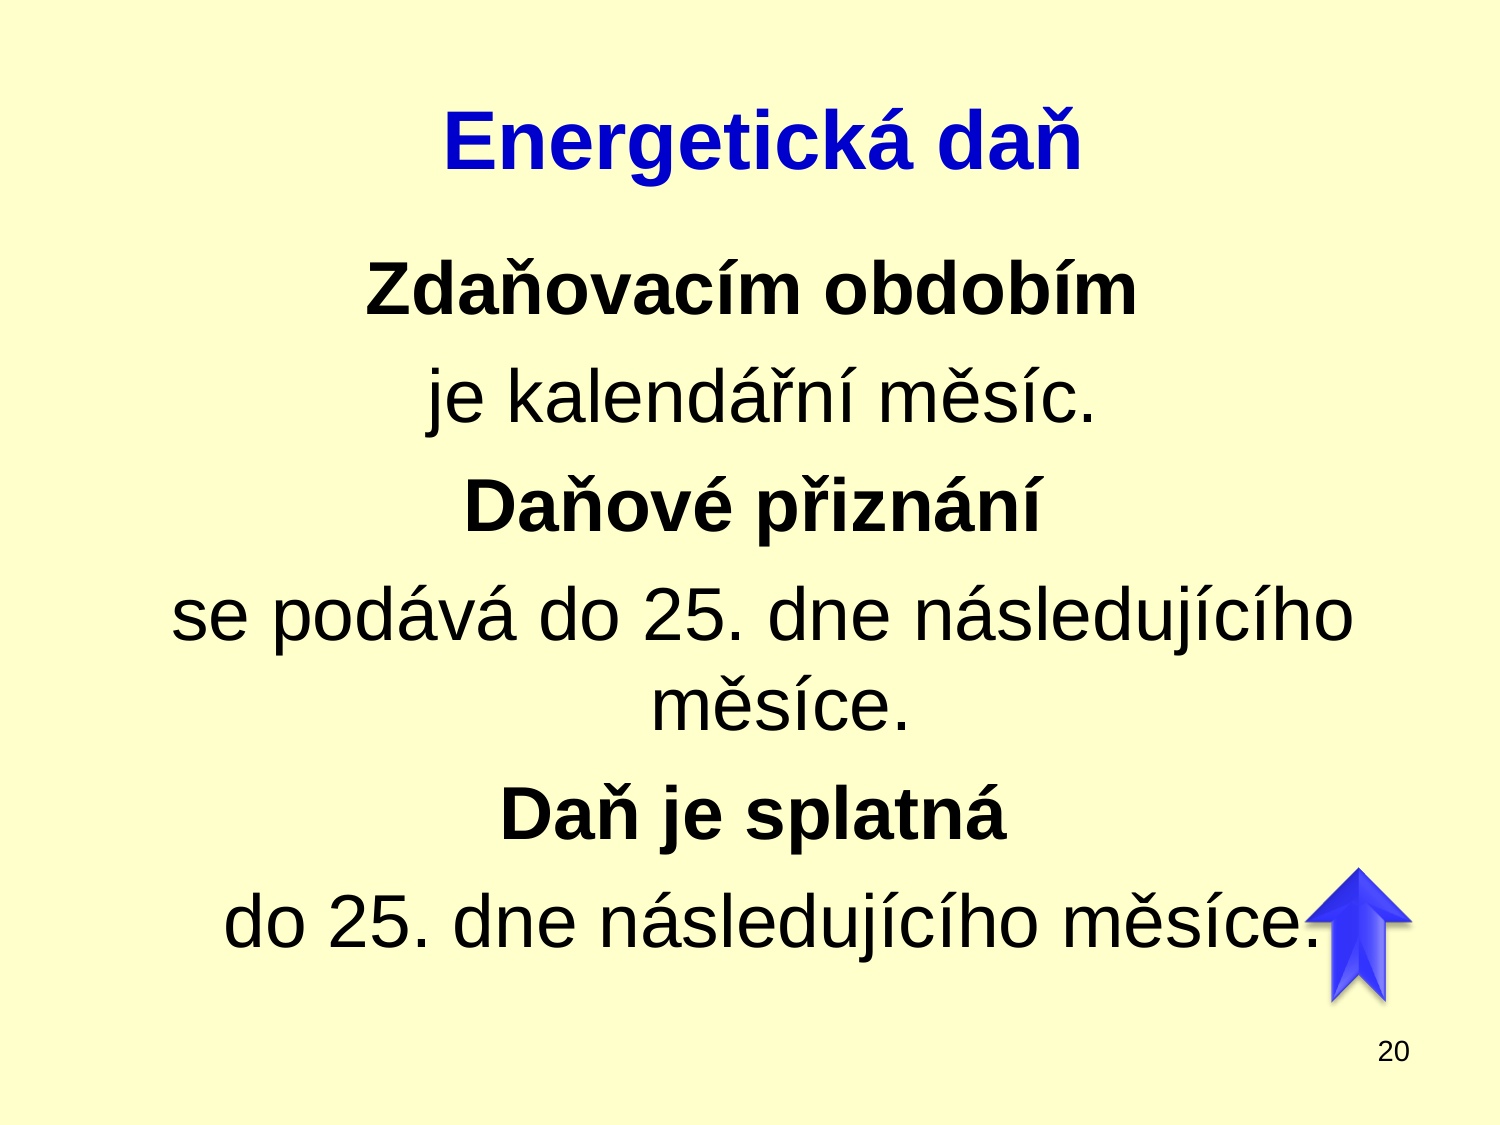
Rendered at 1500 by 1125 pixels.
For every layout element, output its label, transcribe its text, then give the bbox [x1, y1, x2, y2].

text_box <číslo> [1074, 1024, 1426, 1103]
list Zdaňovacím obdobím je kalendářní měsíc. Daňové přiznání se podává do 25. dne následujícího měsíce. Daň je splatná do 25. dne následujícího měsíce. [88, 231, 1439, 1017]
title Energetická daň [88, 42, 1439, 231]
picture [1295, 863, 1422, 1016]
